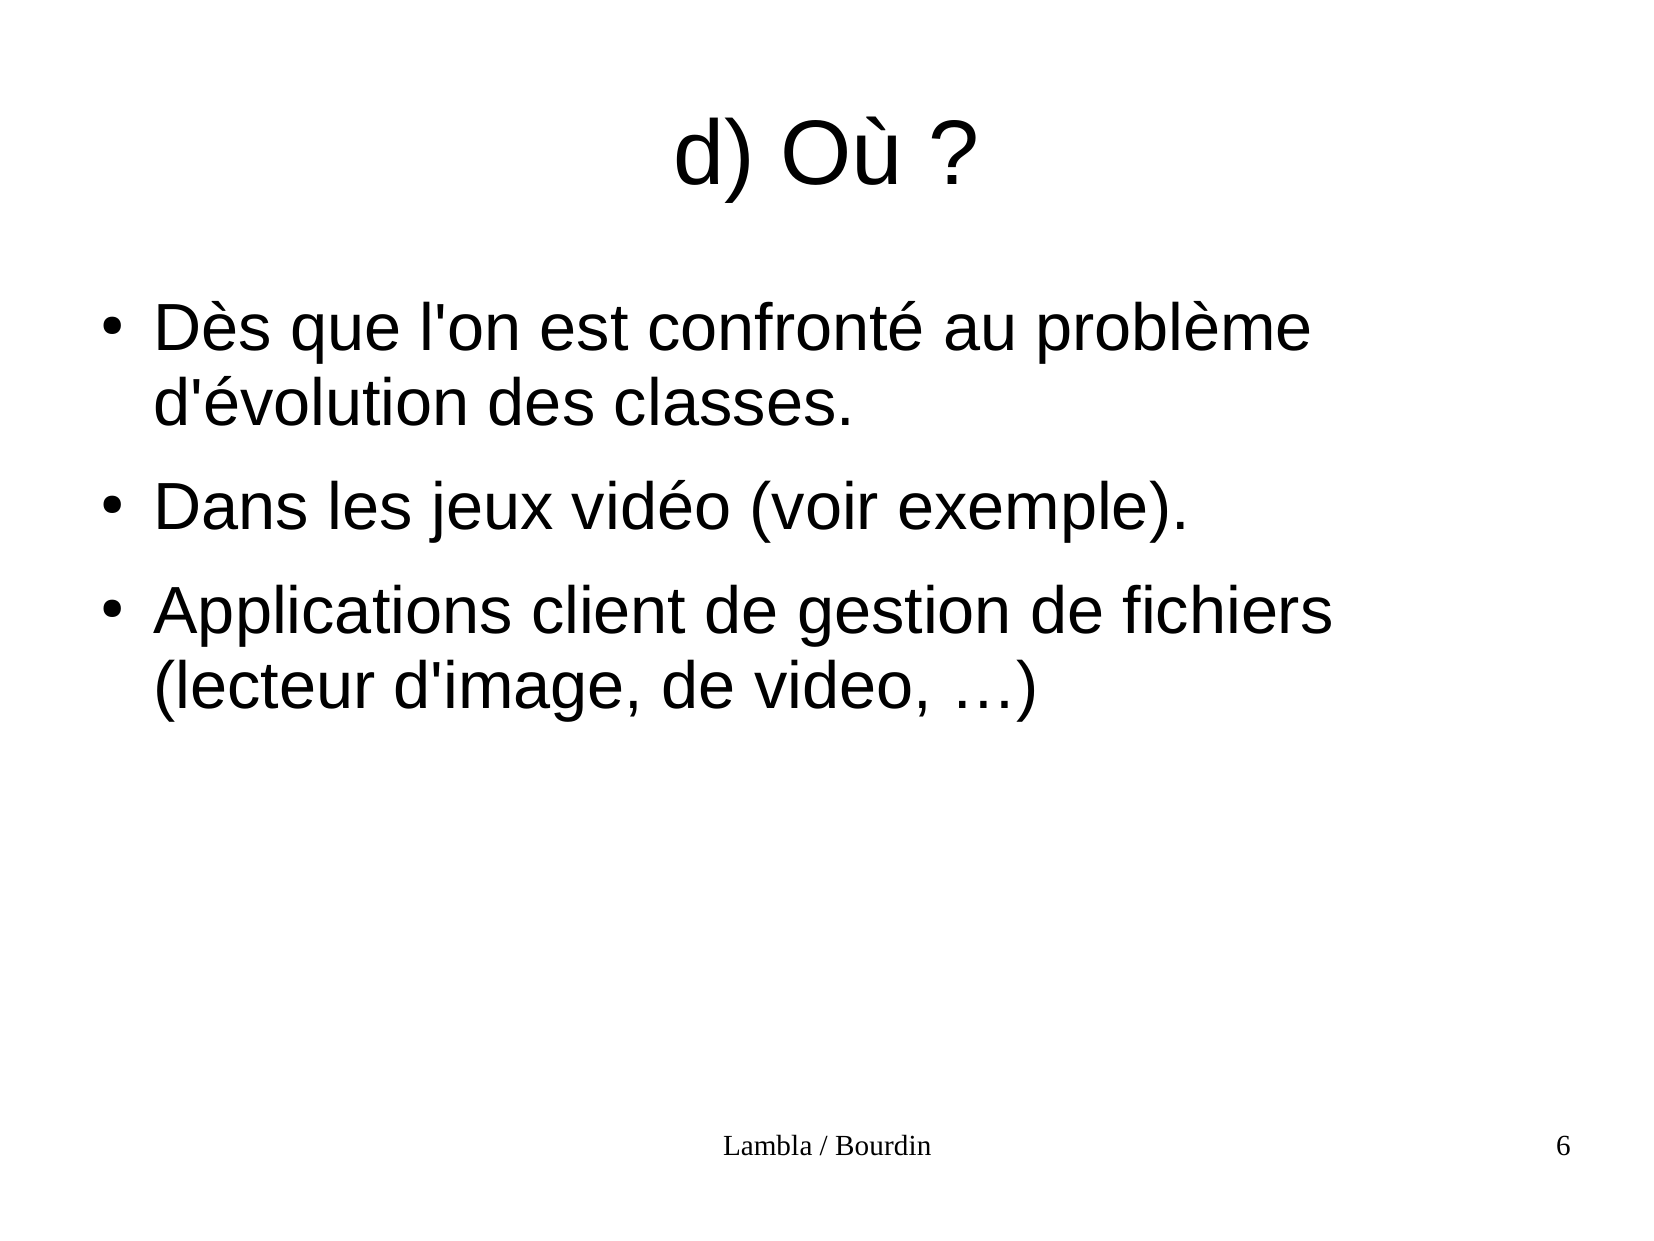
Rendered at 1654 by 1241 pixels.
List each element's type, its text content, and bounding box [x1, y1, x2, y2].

list Dès que l'on est confronté au problème d'évolution des classes. Dans les jeux vidéo (voir exemple). Applications client de gestion de fichiers (lecteur d'image, de video, …) [82, 290, 1571, 1109]
title d) Où ? [82, 49, 1571, 257]
